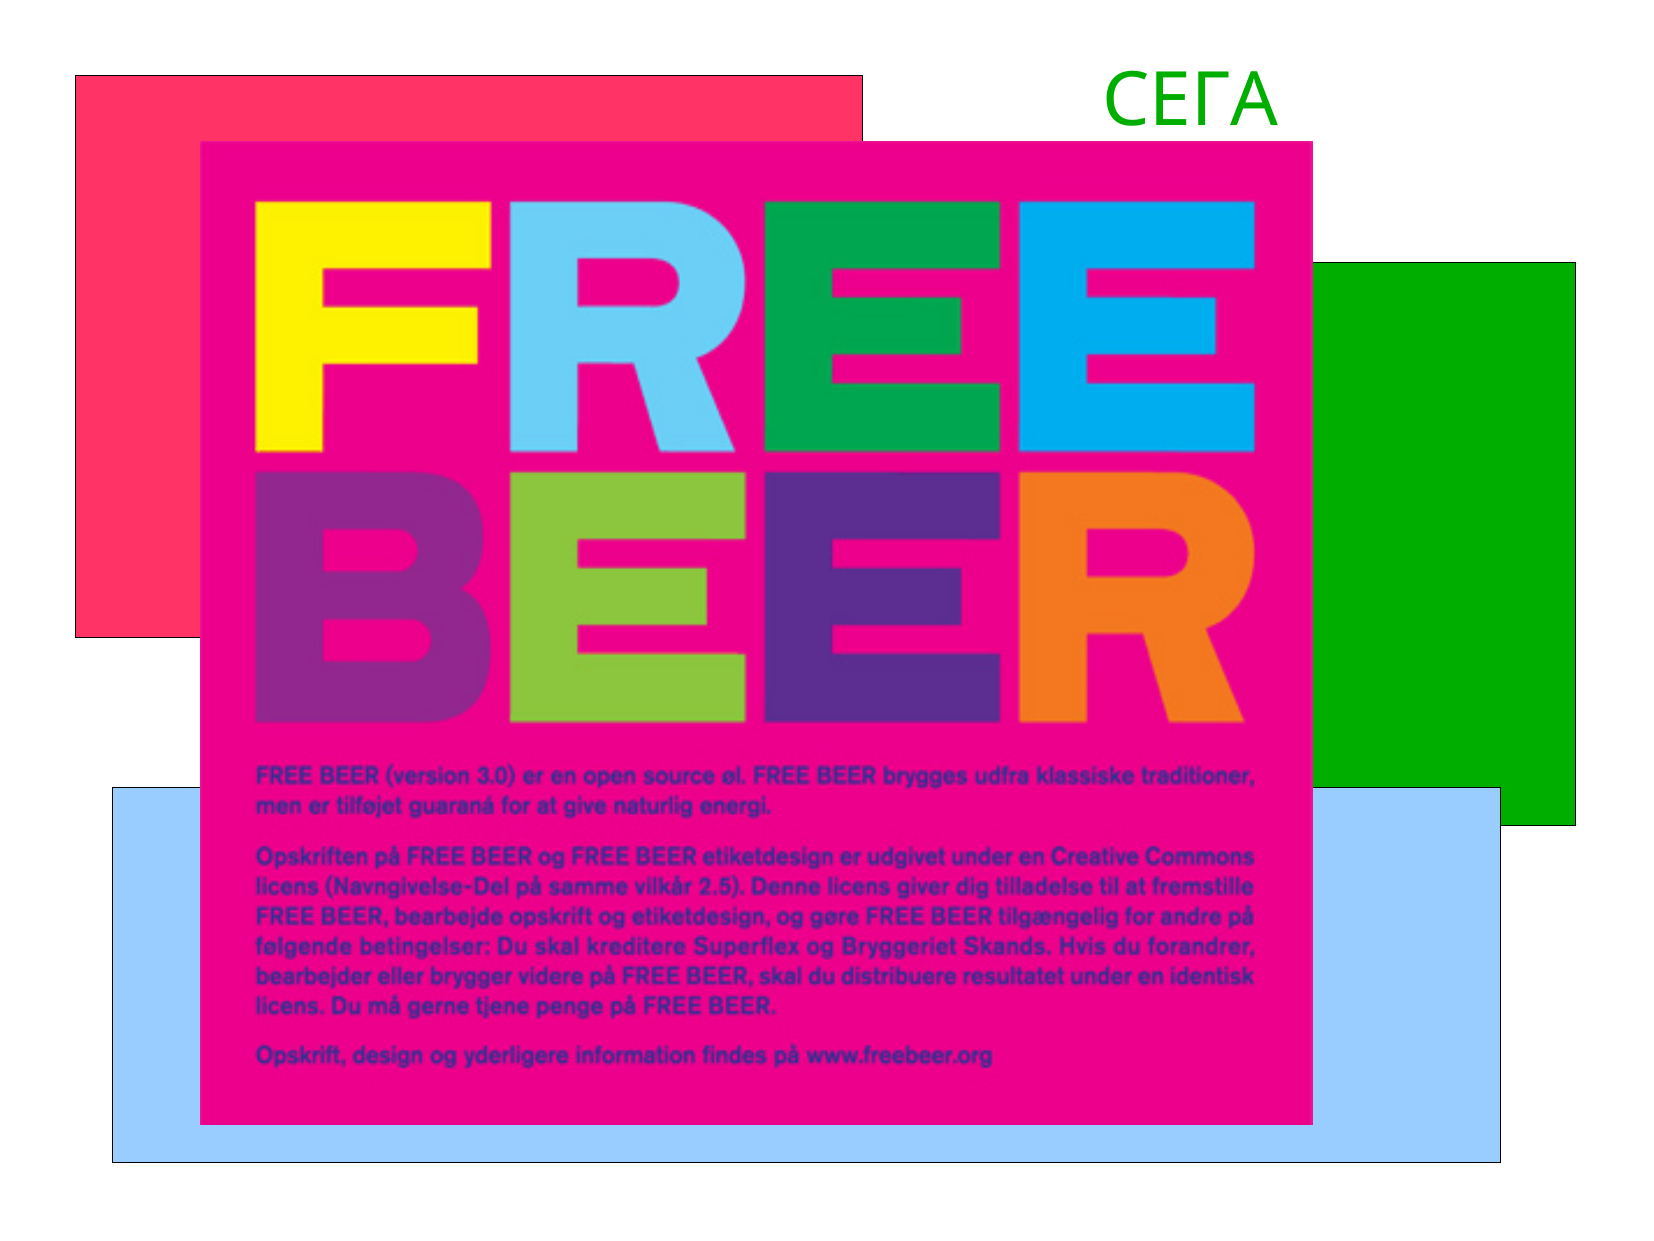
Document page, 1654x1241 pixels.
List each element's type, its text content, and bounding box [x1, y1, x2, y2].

text_box [75, 75, 863, 638]
picture [200, 141, 1313, 1126]
text_box СЕГА [1087, 37, 1538, 143]
text_box [112, 262, 1576, 1163]
